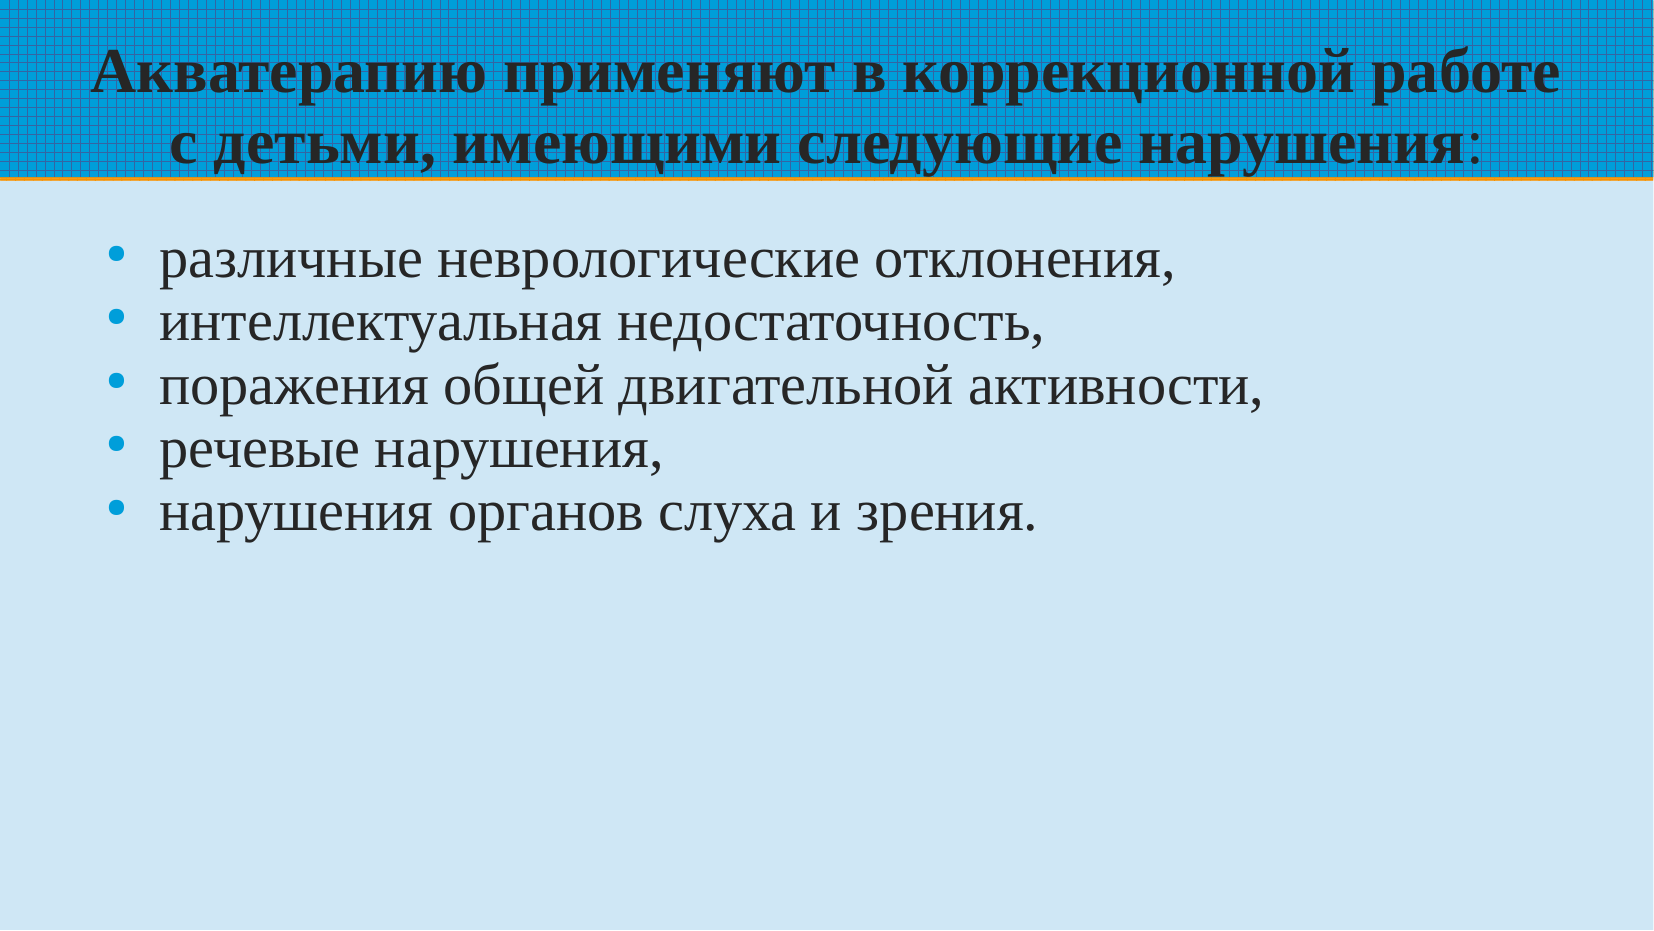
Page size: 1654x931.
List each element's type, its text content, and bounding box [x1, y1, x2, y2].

list различные неврологические отклонения, интеллектуальная недостаточность, поражения общей двигательной активности, речевые нарушения, нарушения органов слуха и зрения. [88, 236, 1565, 813]
title Акватерапию применяют в коррекционной работе с детьми, имеющими следующие нарушения: [88, 14, 1565, 178]
